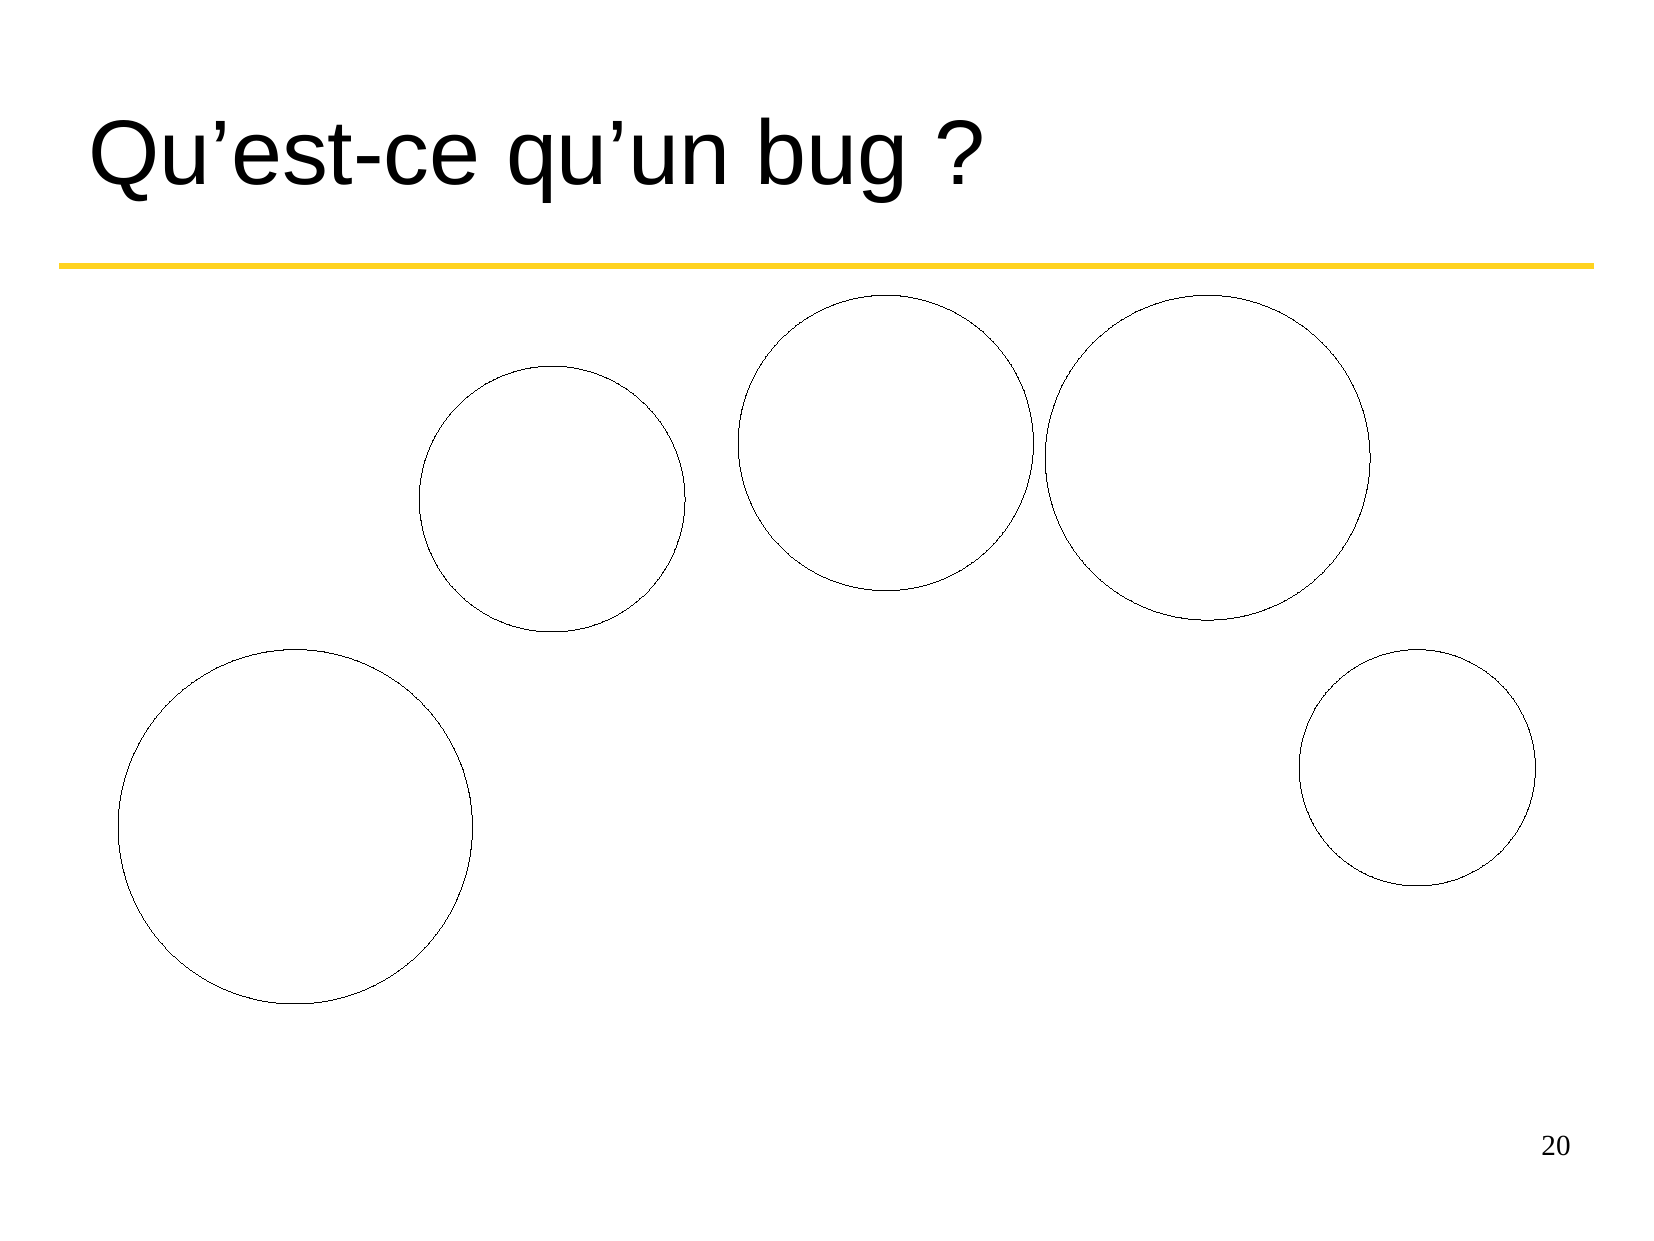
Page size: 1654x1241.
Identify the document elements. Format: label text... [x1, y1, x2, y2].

title Qu’est-ce qu’un bug ? [88, 49, 1571, 257]
